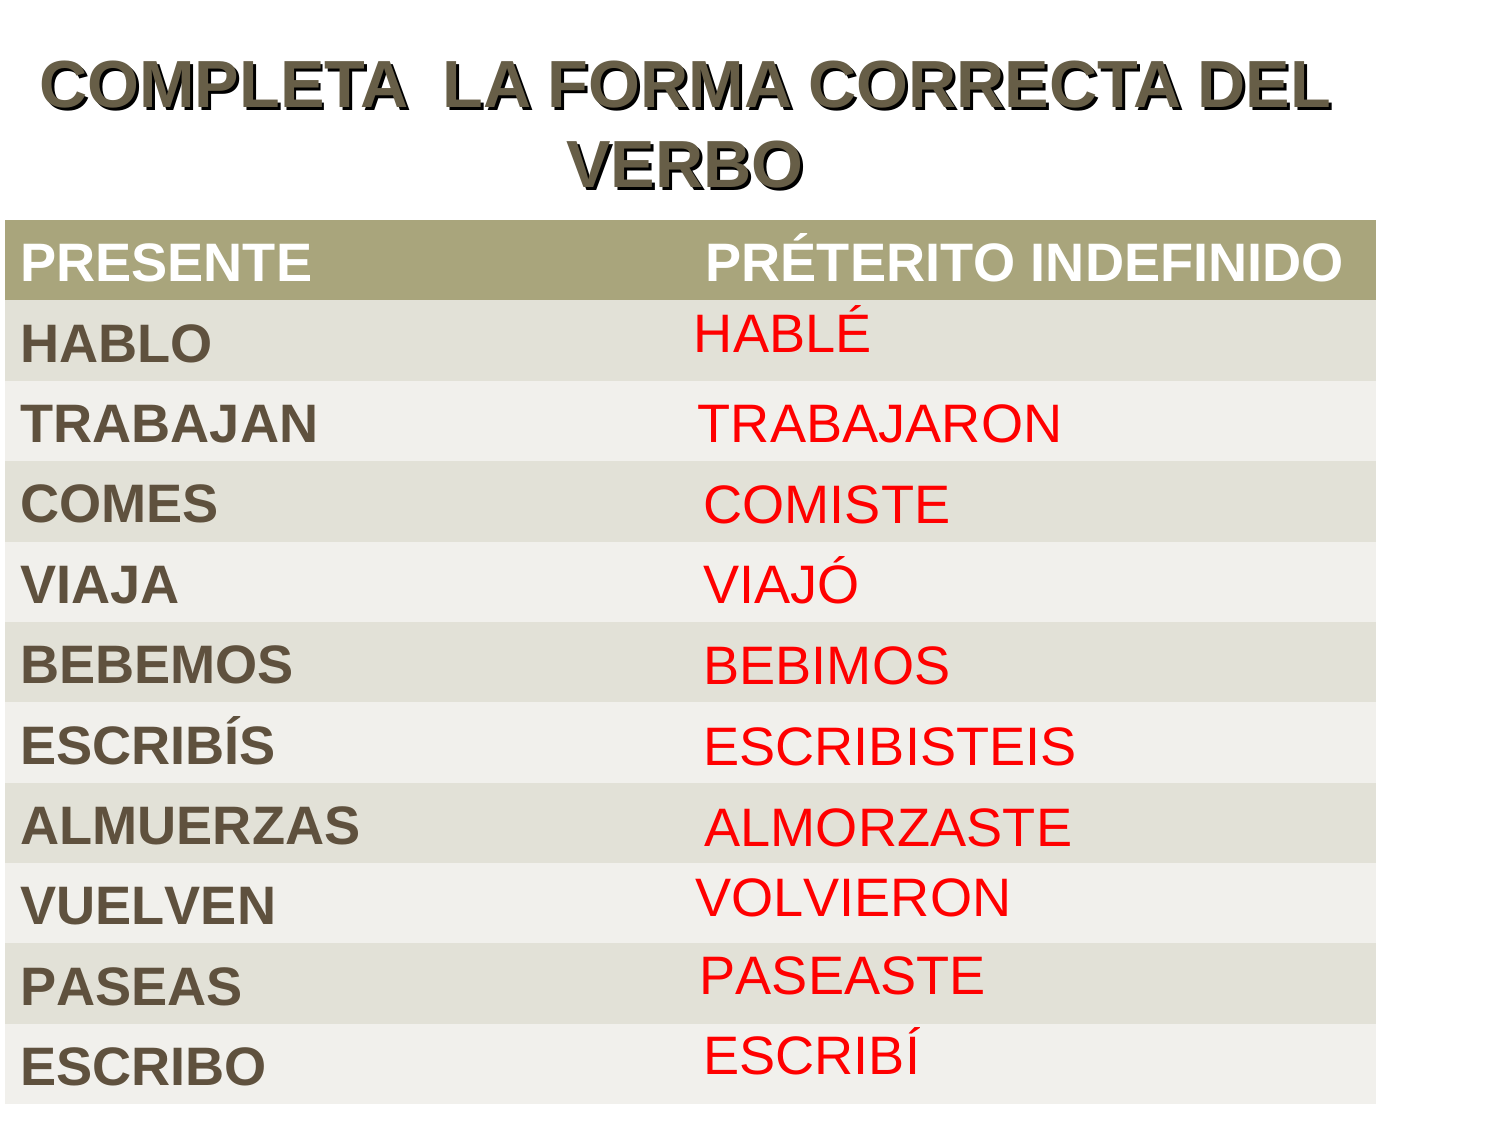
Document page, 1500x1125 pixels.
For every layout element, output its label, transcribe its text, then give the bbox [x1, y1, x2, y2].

table_cell [1363, 863, 1376, 943]
text_box PASEASTE [684, 932, 1367, 1013]
text_box VIAJÓ [688, 542, 1371, 622]
table_cell [1366, 381, 1376, 461]
table_cell ALMUERZAS [5, 783, 689, 863]
text_box ESCRIBISTEIS [688, 703, 1371, 785]
table_cell [1371, 622, 1376, 702]
table_cell TRABAJAN [5, 381, 683, 461]
table_cell ESCRIBO [5, 1024, 691, 1104]
table_cell [1371, 461, 1376, 542]
text_box HABLÉ [679, 290, 1362, 372]
title COMPLETA LA FORMA CORRECTA DEL VERBO [17, 33, 1353, 209]
text_box ALMORZASTE [689, 784, 1372, 865]
table_cell HABLO [5, 300, 691, 381]
table_cell VUELVEN [5, 863, 684, 943]
table_cell [1367, 943, 1376, 1024]
text_box BEBIMOS [688, 622, 1371, 703]
table_cell COMES [5, 461, 688, 542]
table_cell BEBEMOS [5, 622, 688, 702]
text_box COMISTE [688, 461, 1371, 542]
table_cell PASEAS [5, 943, 688, 1024]
table_header PRÉTERITO INDEFINIDO [691, 220, 1376, 300]
text_box ESCRIBÍ [688, 1012, 1371, 1094]
table_cell VIAJA [5, 542, 688, 622]
table_cell [1371, 542, 1376, 622]
table_cell [1371, 783, 1376, 863]
table_cell [691, 300, 1376, 381]
table_cell [1371, 702, 1376, 783]
table_header PRESENTE [5, 220, 691, 300]
text_box TRABAJARON [683, 380, 1366, 462]
text_box VOLVIERON [680, 854, 1363, 936]
table_cell ESCRIBÍS [5, 702, 688, 783]
table_cell [691, 1024, 1376, 1104]
